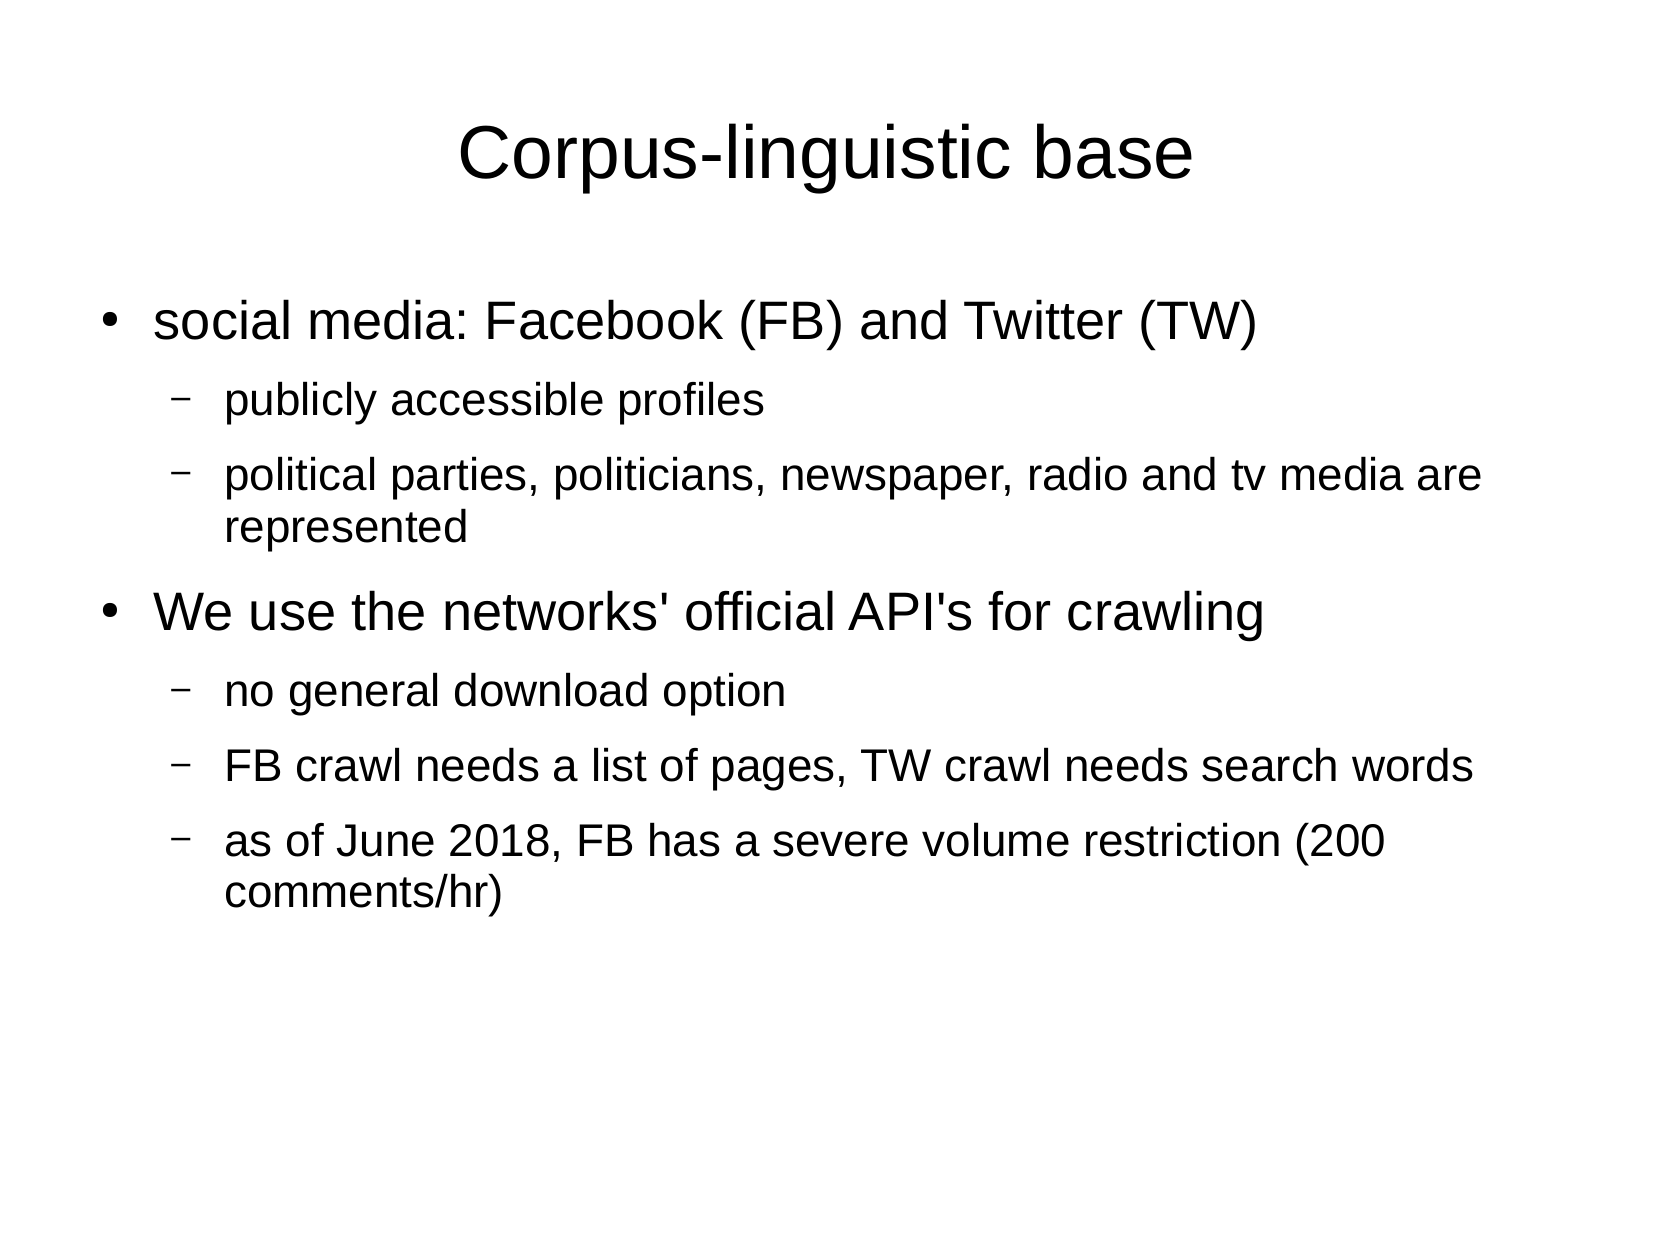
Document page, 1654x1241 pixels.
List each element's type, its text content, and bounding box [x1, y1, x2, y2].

title Corpus-linguistic base [82, 49, 1571, 257]
list social media: Facebook (FB) and Twitter (TW) publicly accessible profiles political parties, politicians, newspaper, radio and tv media are represented We use the networks' official API's for crawling no general download option FB crawl needs a list of pages, TW crawl needs search words as of June 2018, FB has a severe volume restriction (200 comments/hr) [82, 290, 1571, 1010]
